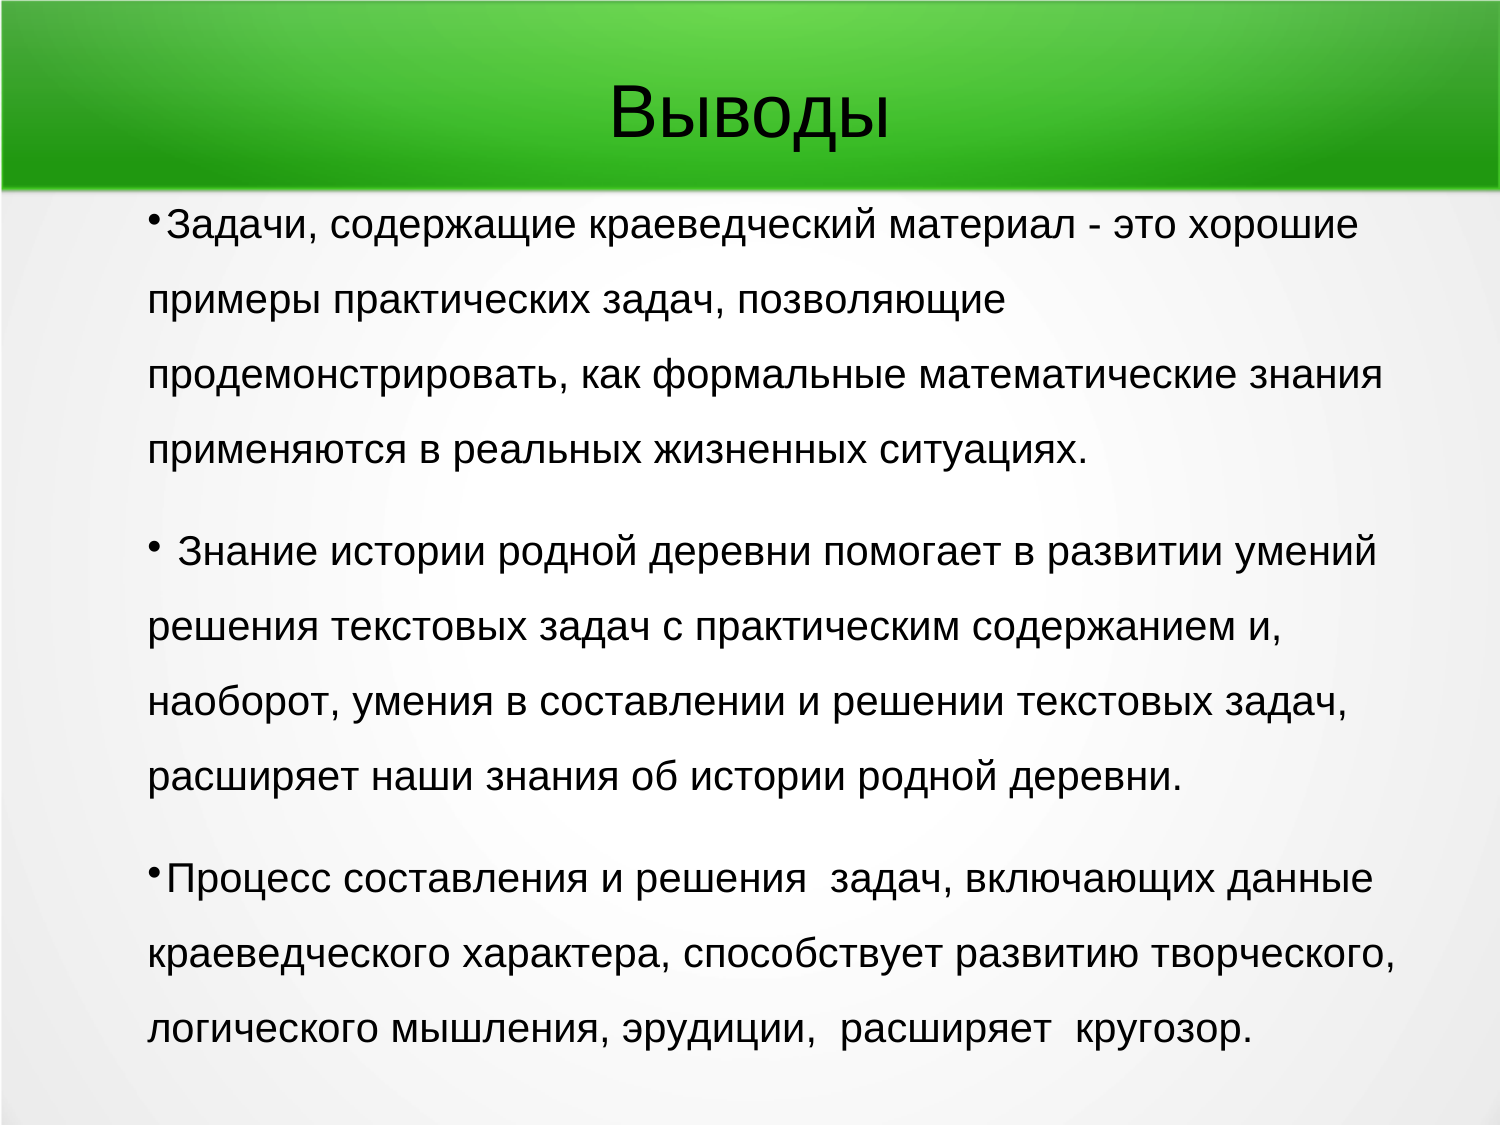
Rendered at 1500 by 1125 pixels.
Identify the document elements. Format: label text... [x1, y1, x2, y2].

text_box Выводы [75, 42, 1426, 171]
picture [0, 0, 1500, 1125]
text_box Задачи, содержащие краеведческий материал - это хорошие примеры практических задач, позволяющие продемонстрировать, как формальные математические знания применяются в реальных жизненных ситуациях. Знание истории родной деревни помогает в развитии умений решения текстовых задач с практическим содержанием и, наоборот, умения в составлении и решении текстовых задач, расширяет наши знания об истории родной деревни. Процесс составления и решения задач, включающих данные краеведческого характера, способствует развитию творческого, логического мышления, эрудиции, расширяет кругозор. [75, 171, 1426, 1052]
